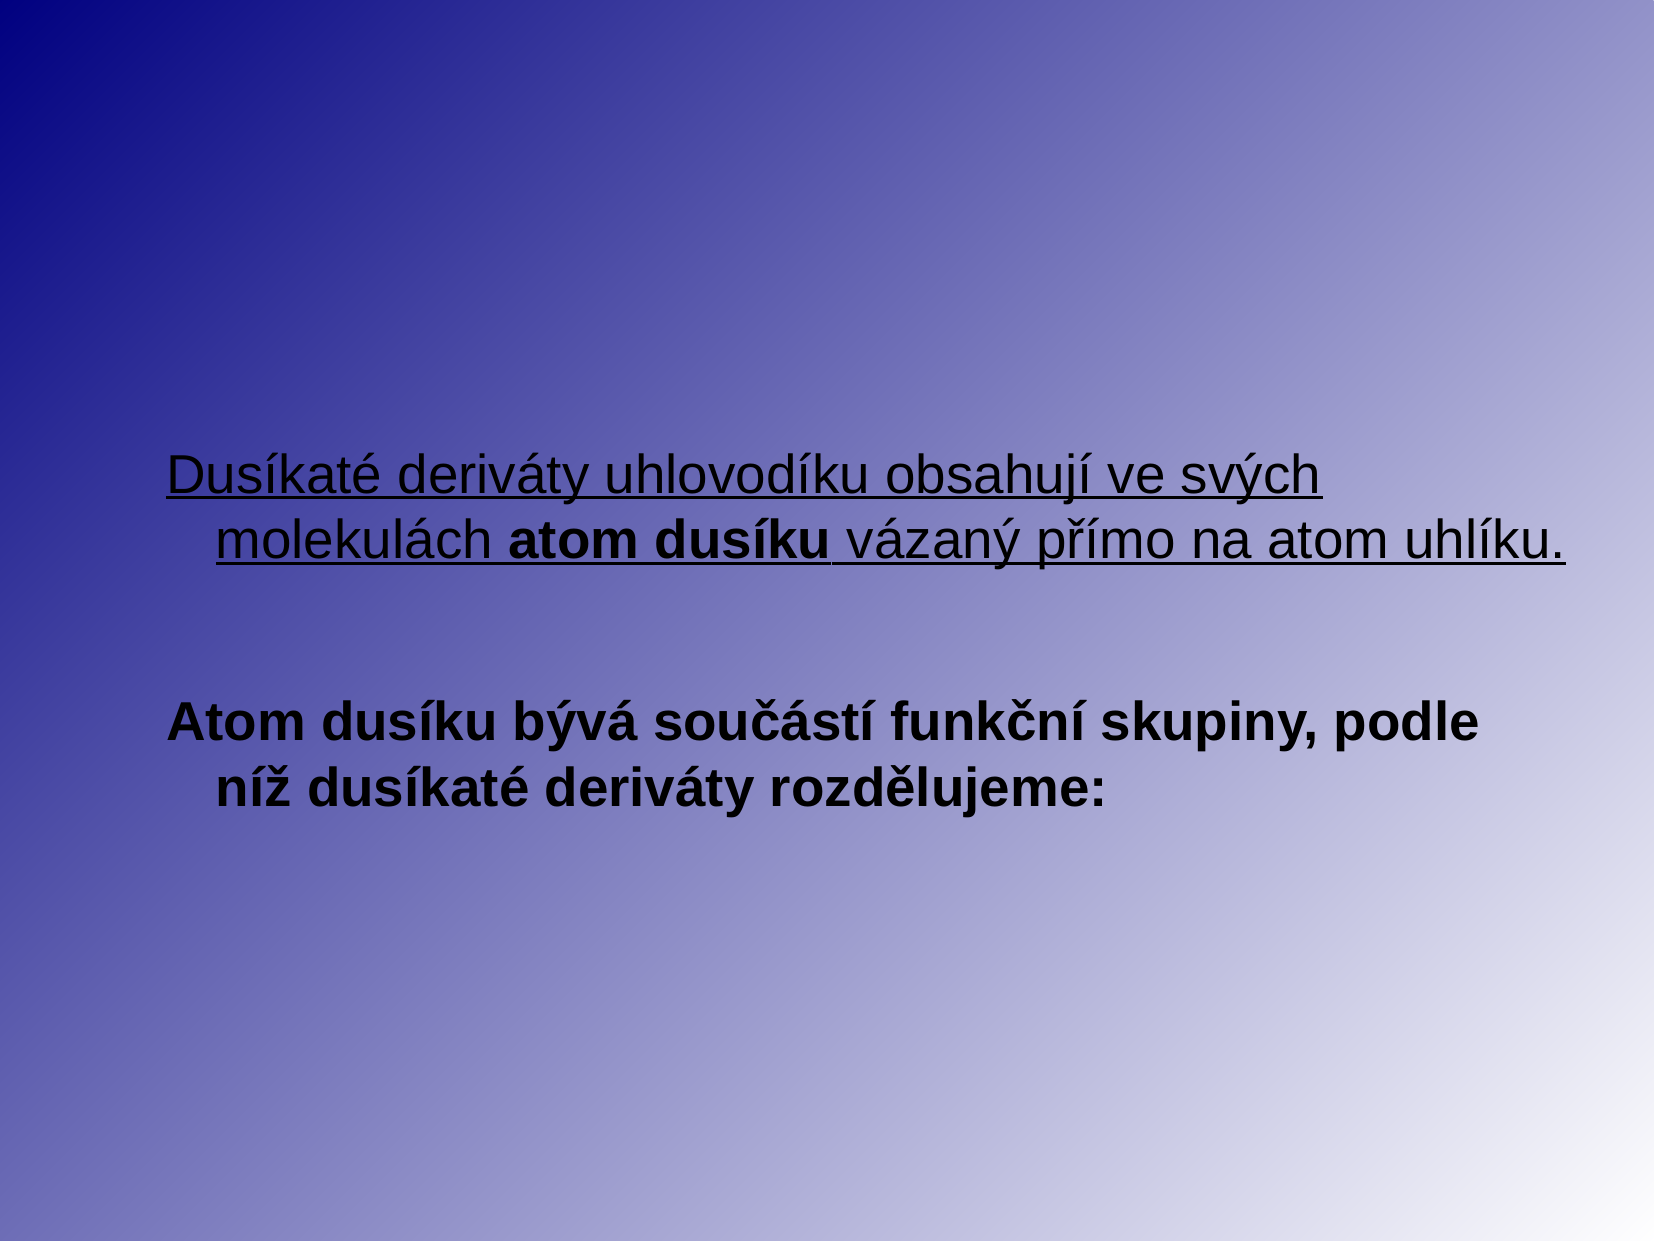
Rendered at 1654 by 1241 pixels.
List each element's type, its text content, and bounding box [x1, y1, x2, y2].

list Dusíkaté deriváty uhlovodíku obsahují ve svých molekulách atom dusíku vázaný přímo na atom uhlíku. Atom dusíku bývá součástí funkční skupiny, podle níž dusíkaté deriváty rozdělujeme: [82, 438, 1571, 823]
